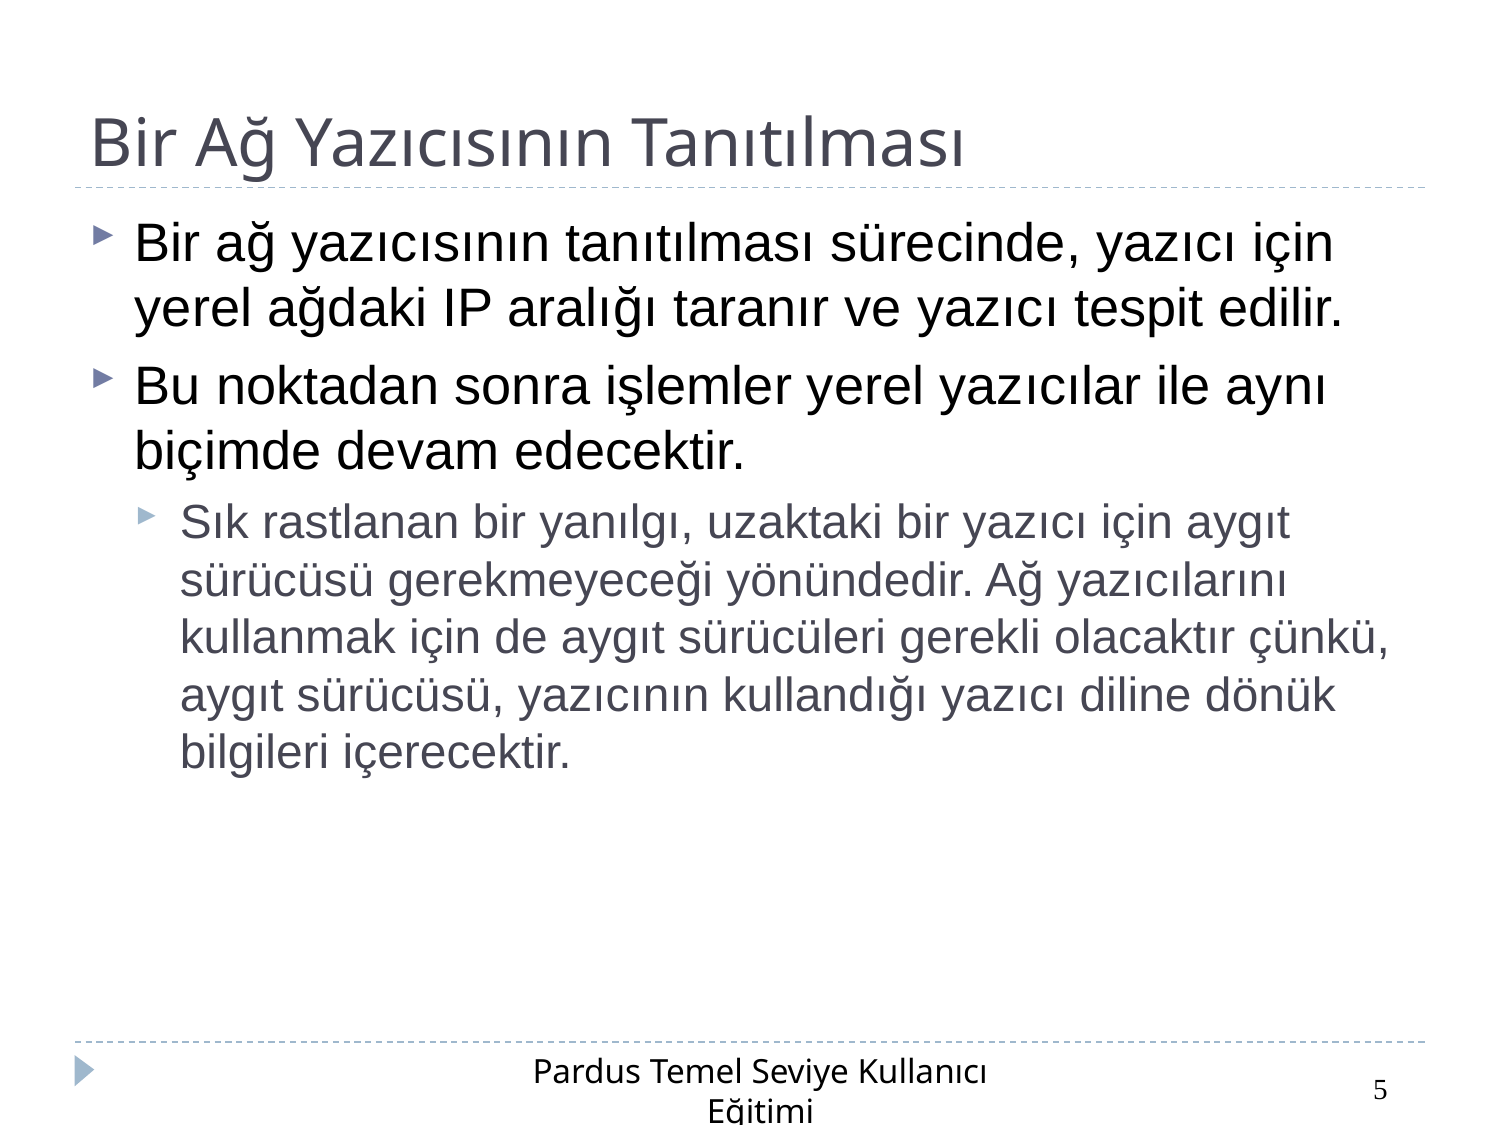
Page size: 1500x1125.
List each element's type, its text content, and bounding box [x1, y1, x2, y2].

title Bir Ağ Yazıcısının Tanıtılması [75, 24, 1425, 188]
list Bir ağ yazıcısının tanıtılması sürecinde, yazıcı için yerel ağdaki IP aralığı taranır ve yazıcı tespit edilir. Bu noktadan sonra işlemler yerel yazıcılar ile aynı biçimde devam edecektir. Sık rastlanan bir yanılgı, uzaktaki bir yazıcı için aygıt sürücüsü gerekmeyeceği yönündedir. Ağ yazıcılarını kullanmak için de aygıt sürücüleri gerekli olacaktır çünkü, aygıt sürücüsü, yazıcının kullandığı yazıcı diline dönük bilgileri içerecektir. [75, 200, 1425, 1010]
